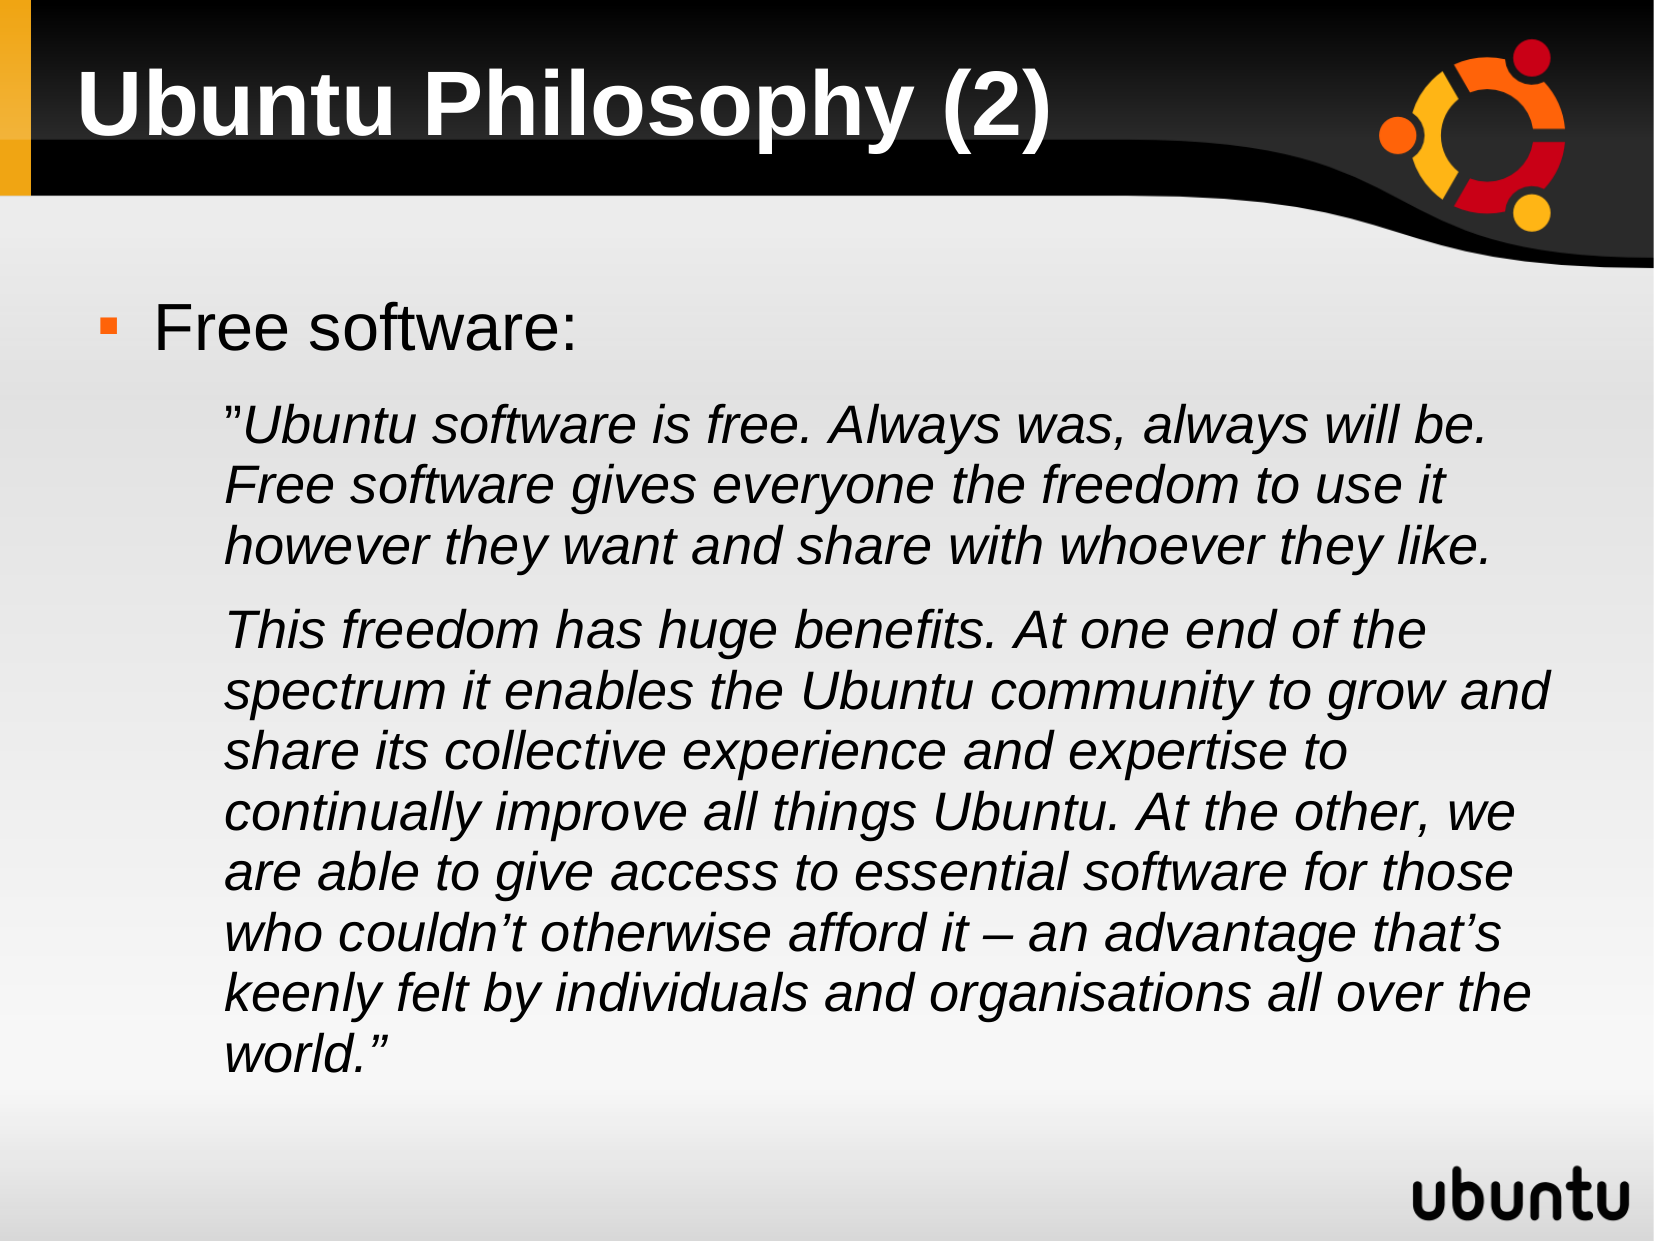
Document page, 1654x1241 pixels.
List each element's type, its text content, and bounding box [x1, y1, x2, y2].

list Free software: ”Ubuntu software is free. Always was, always will be. Free software gives everyone the freedom to use it however they want and share with whoever they like. This freedom has huge benefits. At one end of the spectrum it enables the Ubuntu community to grow and share its collective experience and expertise to continually improve all things Ubuntu. At the other, we are able to give access to essential software for those who couldn’t otherwise afford it – an advantage that’s keenly felt by individuals and organisations all over the world.” [82, 290, 1571, 1094]
title Ubuntu Philosophy (2) [76, 7, 1565, 200]
picture [0, 0, 1654, 1241]
